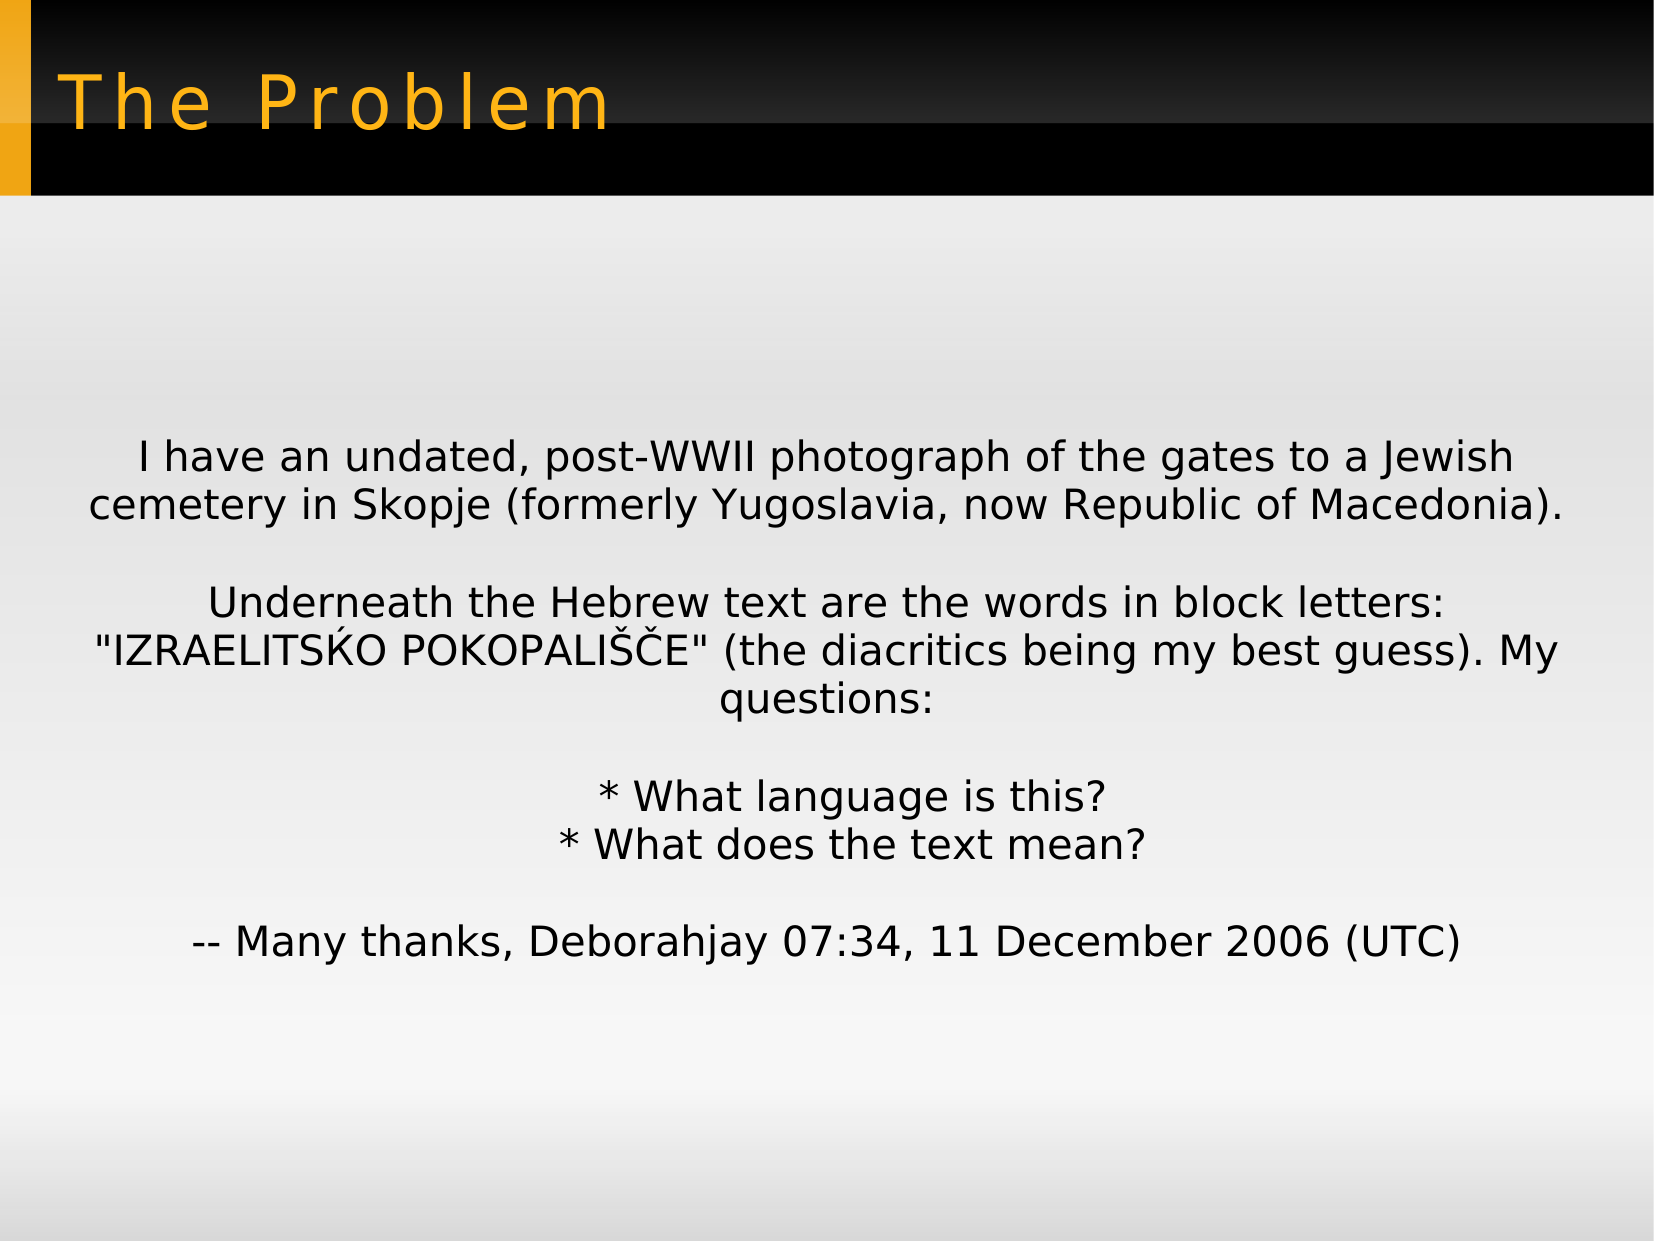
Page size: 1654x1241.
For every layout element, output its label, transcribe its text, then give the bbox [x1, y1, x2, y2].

subtitle I have an undated, post-WWII photograph of the gates to a Jewish cemetery in Skopje (formerly Yugoslavia, now Republic of Macedonia). Underneath the Hebrew text are the words in block letters: "IZRAELITSЌO POKOPALIŠČE" (the diacritics being my best guess). My questions: * What language is this? * What does the text mean? -- Many thanks, Deborahjay 07:34, 11 December 2006 (UTC) [82, 290, 1571, 1109]
picture [0, 0, 1654, 1241]
title The Problem [59, 29, 1270, 178]
